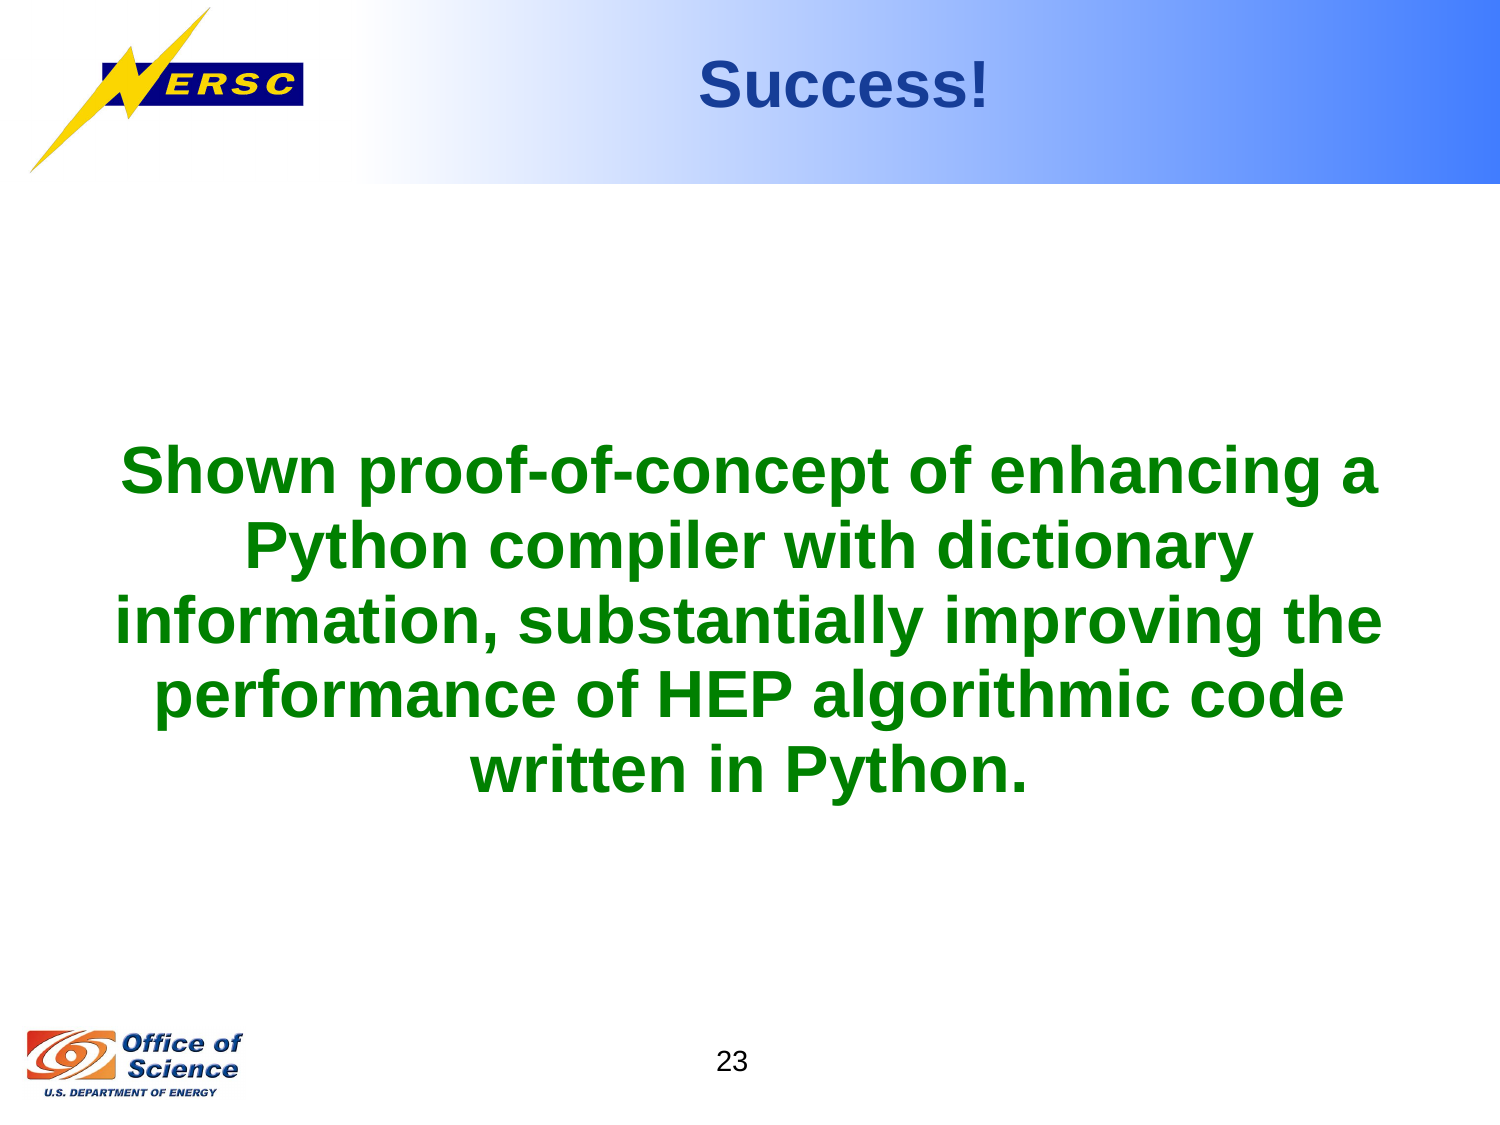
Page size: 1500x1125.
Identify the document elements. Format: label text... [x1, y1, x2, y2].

picture [22, 1026, 246, 1100]
subtitle Shown proof-of-concept of enhancing a Python compiler with dictionary information, substantially improving the performance of HEP algorithmic code written in Python. [112, 240, 1388, 1001]
picture [0, 0, 352, 182]
title Success! [364, 13, 1326, 156]
